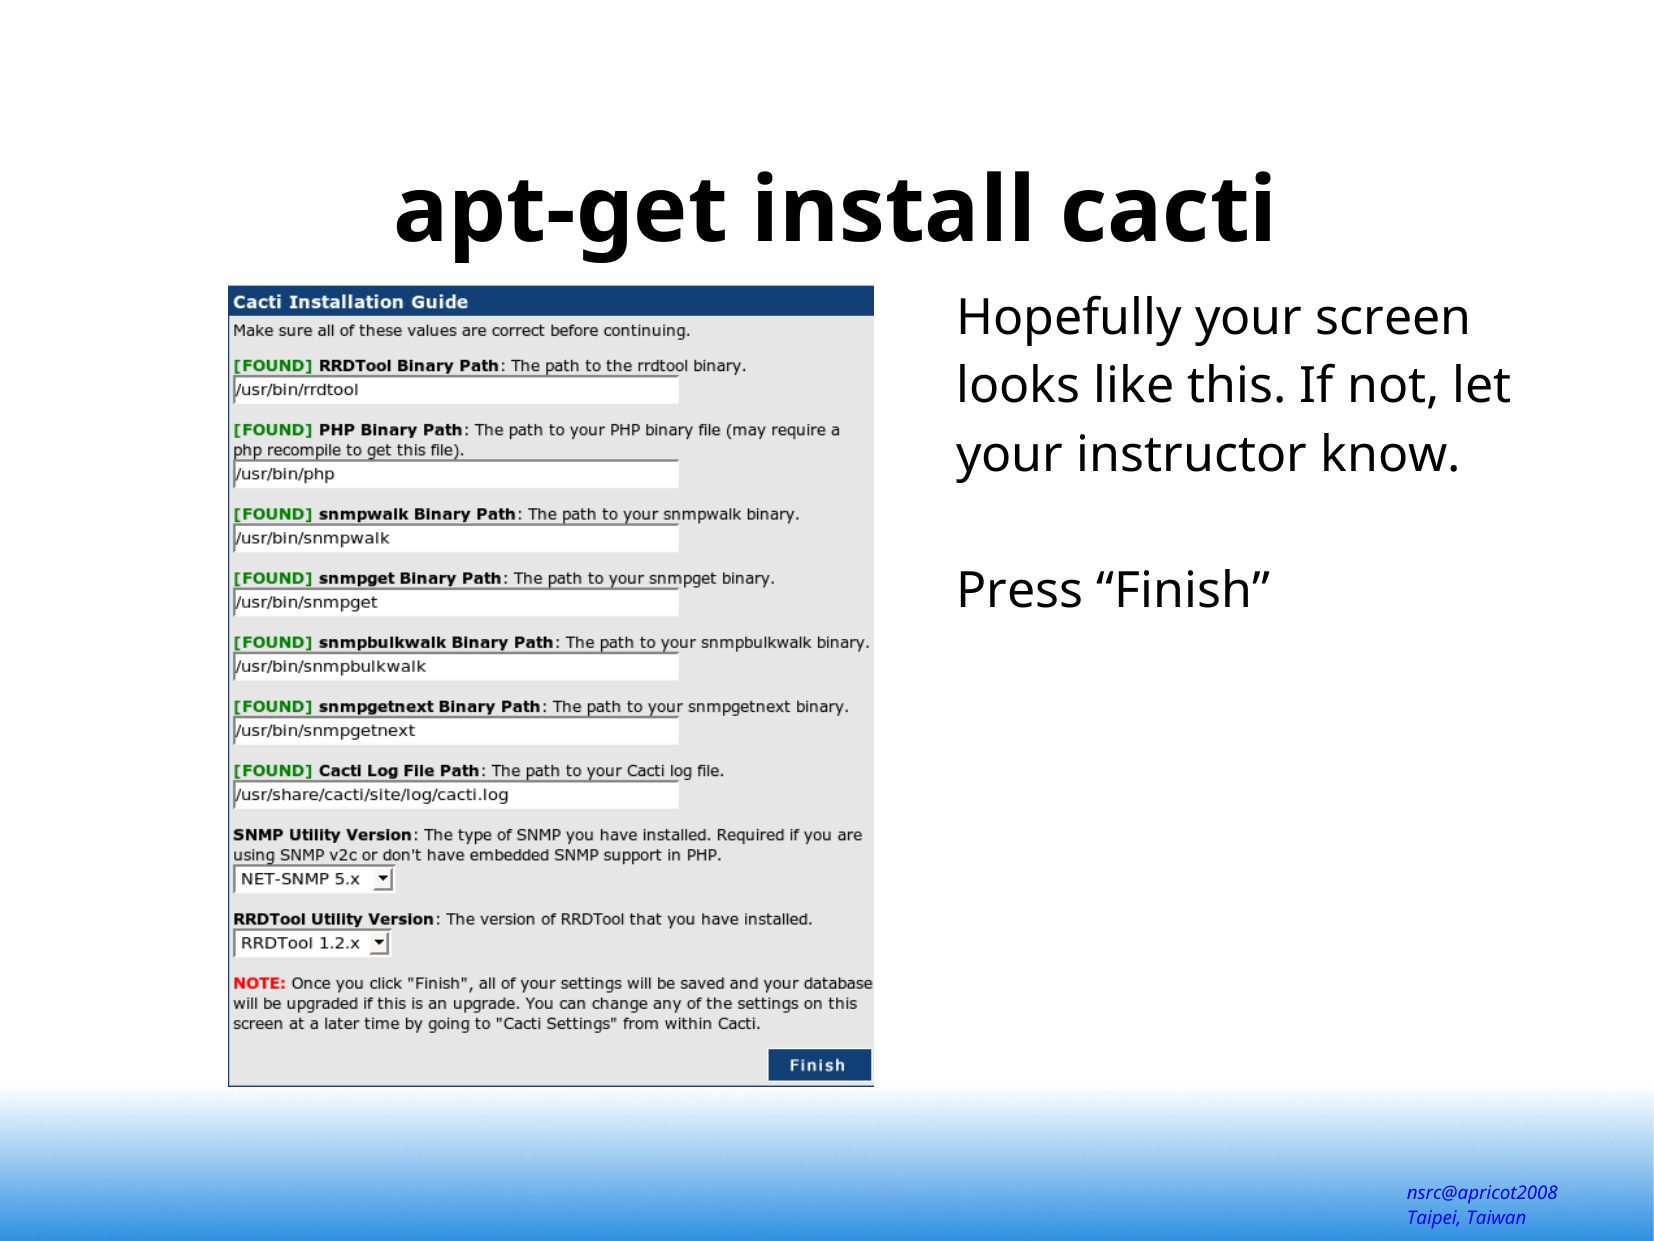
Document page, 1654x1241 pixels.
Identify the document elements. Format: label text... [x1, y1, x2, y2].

picture [0, 282, 1654, 1241]
title apt-get install cacti [121, 102, 1534, 310]
text_box Hopefully your screen looks like this. If not, let your instructor know. Press “Finish” [956, 280, 1575, 585]
